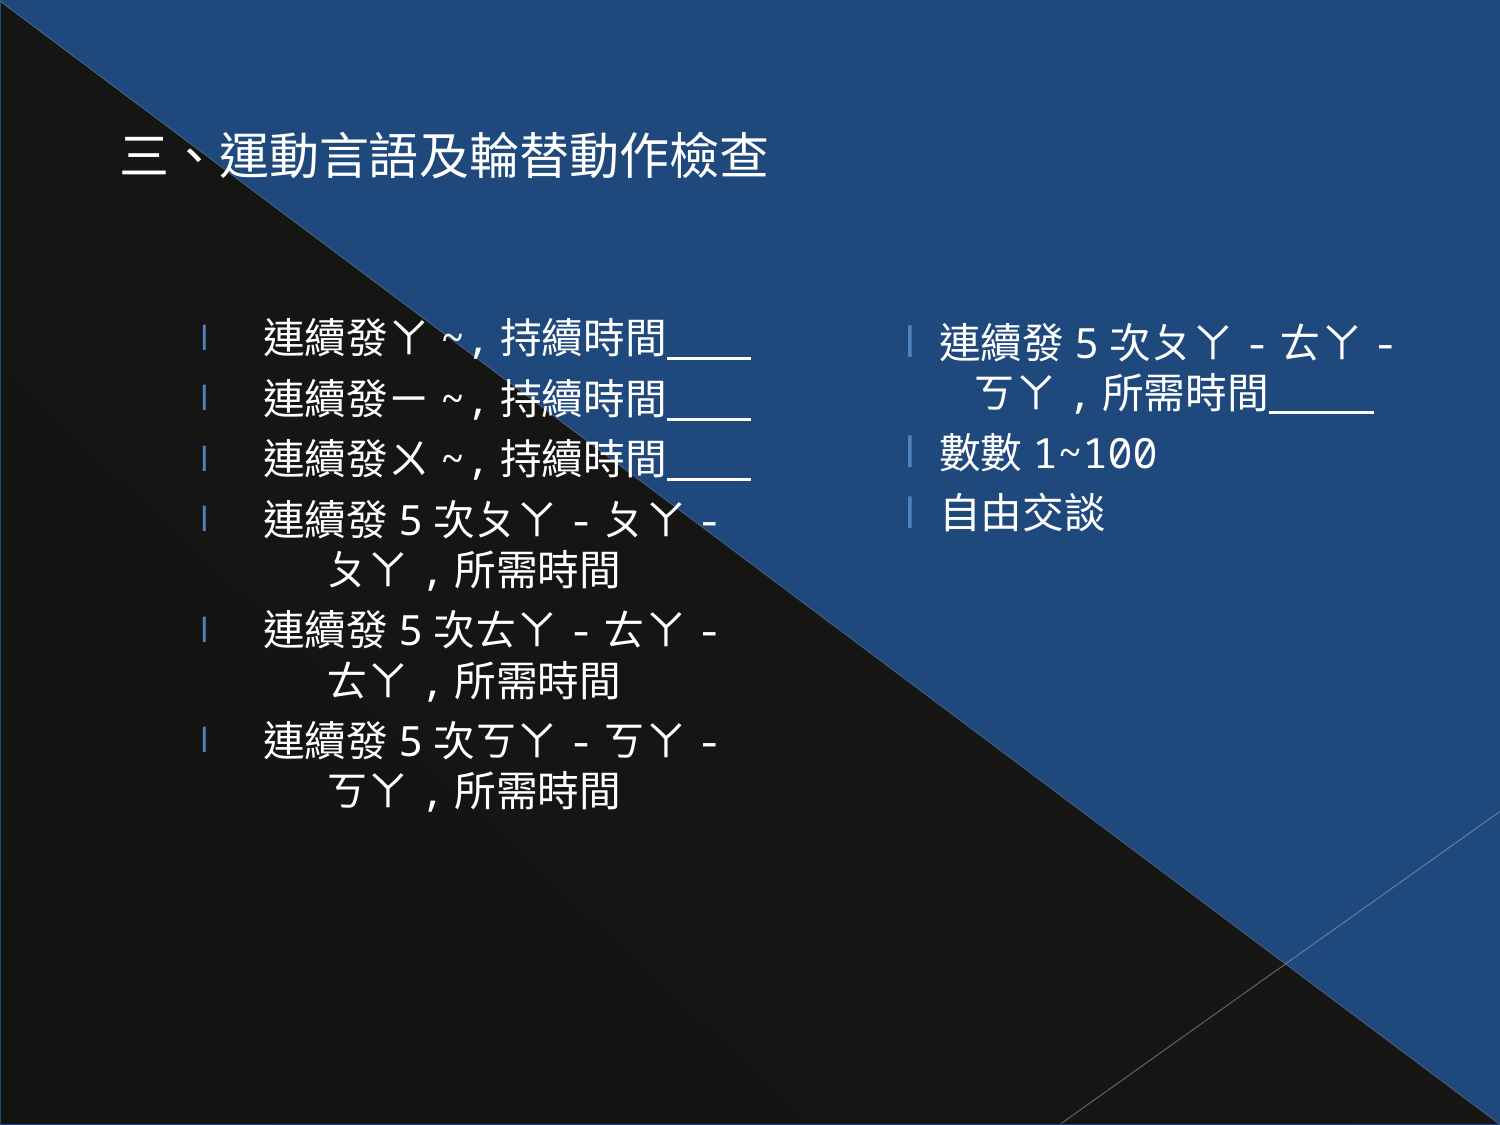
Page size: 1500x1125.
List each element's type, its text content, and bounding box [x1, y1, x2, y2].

text_box 三、運動言語及輪替動作檢查 [93, 117, 1172, 305]
text_box 連續發5次ㄆㄚ-ㄊㄚ-ㄎㄚ,所需時間 數數1~100 自由交談 [808, 308, 1426, 1059]
list 連續發ㄚ~,持續時間 連續發ㄧ~,持續時間 連續發ㄨ~,持續時間 連續發5次ㄆㄚ-ㄆㄚ-ㄆㄚ,所需時間 連續發5次ㄊㄚ-ㄊㄚ-ㄊㄚ,所需時間 連續發5次ㄎㄚ-ㄎㄚ-ㄎㄚ,所需時間 [164, 305, 774, 879]
